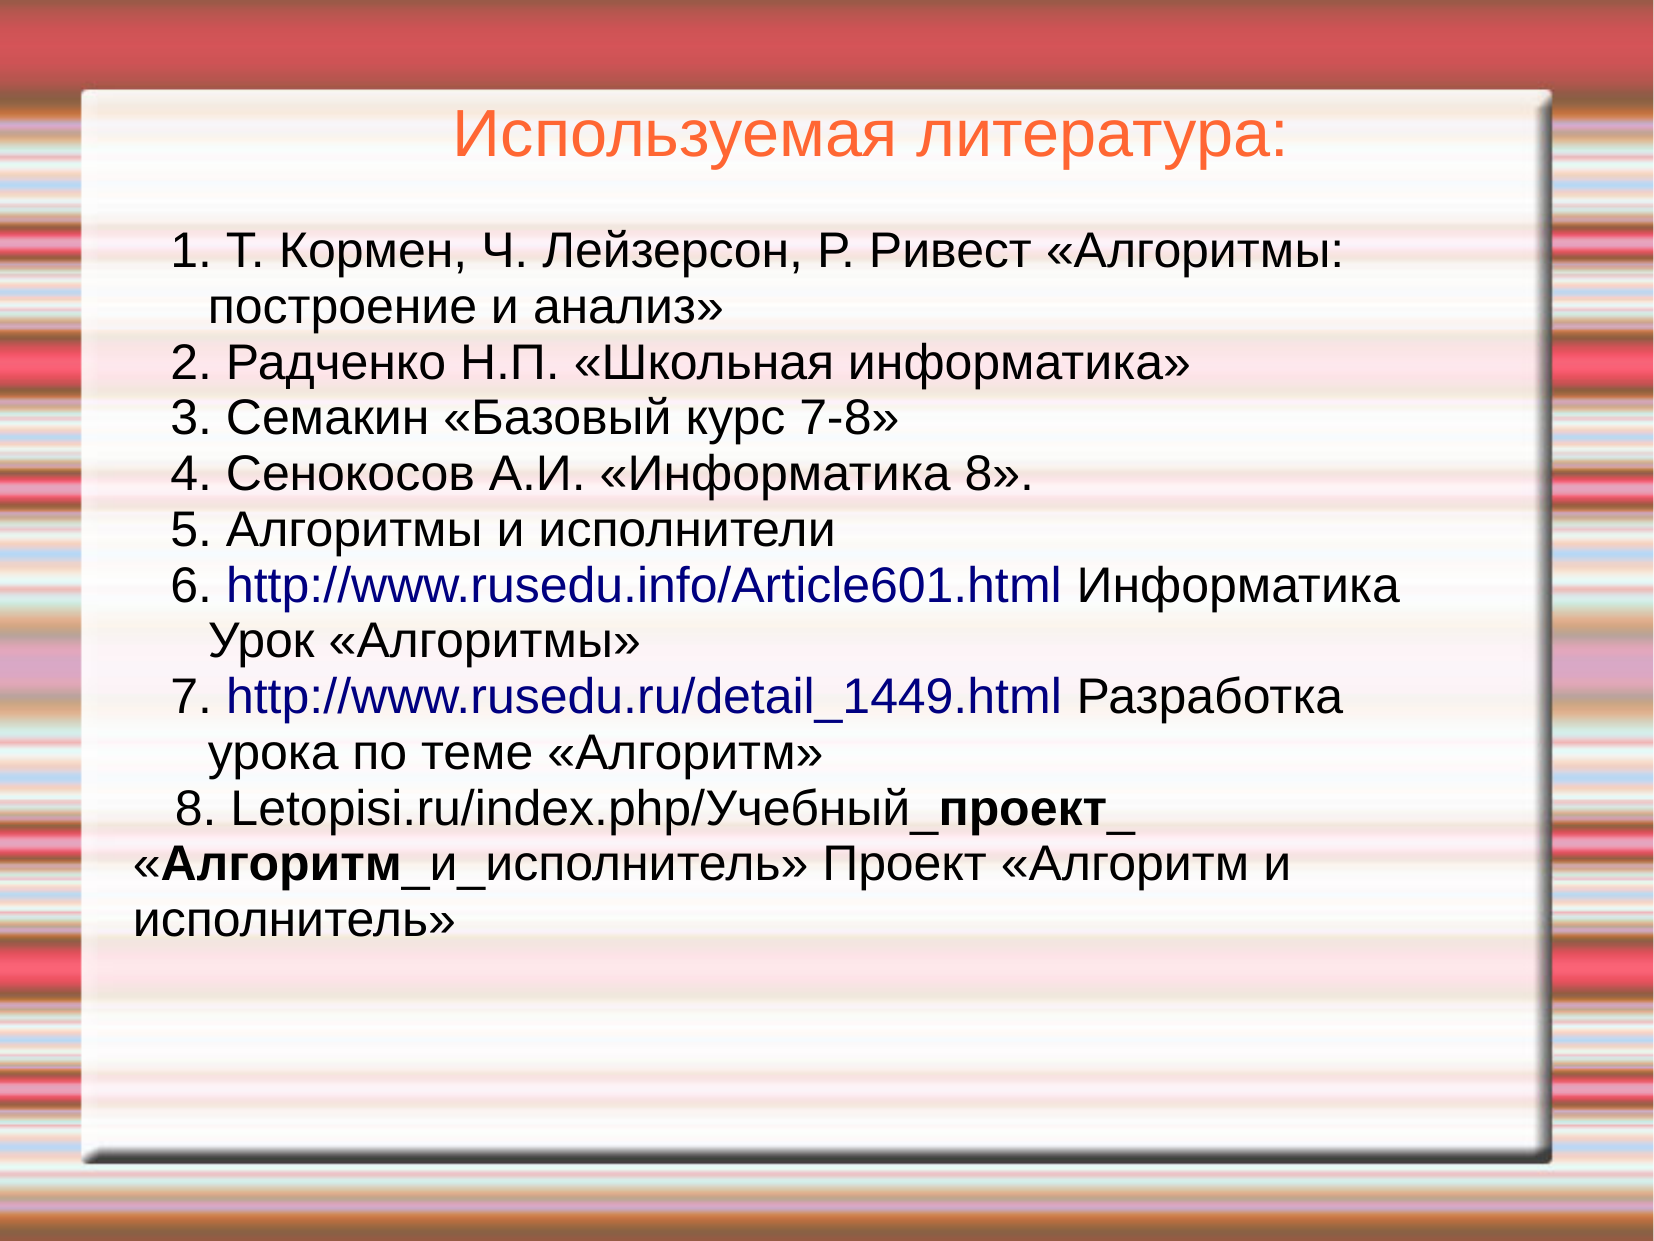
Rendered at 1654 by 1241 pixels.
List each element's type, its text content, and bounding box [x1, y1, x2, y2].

text_box 1. Т. Кормен, Ч. Лейзерсон, Р. Ривест «Алгоритмы: построение и анализ» 2. Радченко Н.П. «Школьная информатика» 3. Семакин «Базовый курс 7-8» 4. Сенокосов А.И. «Информатика 8». 5. Алгоритмы и исполнители 6. http://www.rusedu.info/Article601.html Информатика Урок «Алгоритмы» 7. http://www.rusedu.ru/detail_1449.html Разработка урока по теме «Алгоритм» 8. Letopisi.ru/index.php/Учебный_проект_ «Алгоритм_и_исполнитель» Проект «Алгоритм и исполнитель» [118, 215, 1418, 1014]
text_box Используемая литература: [295, 88, 1447, 179]
picture [0, 0, 1654, 1241]
